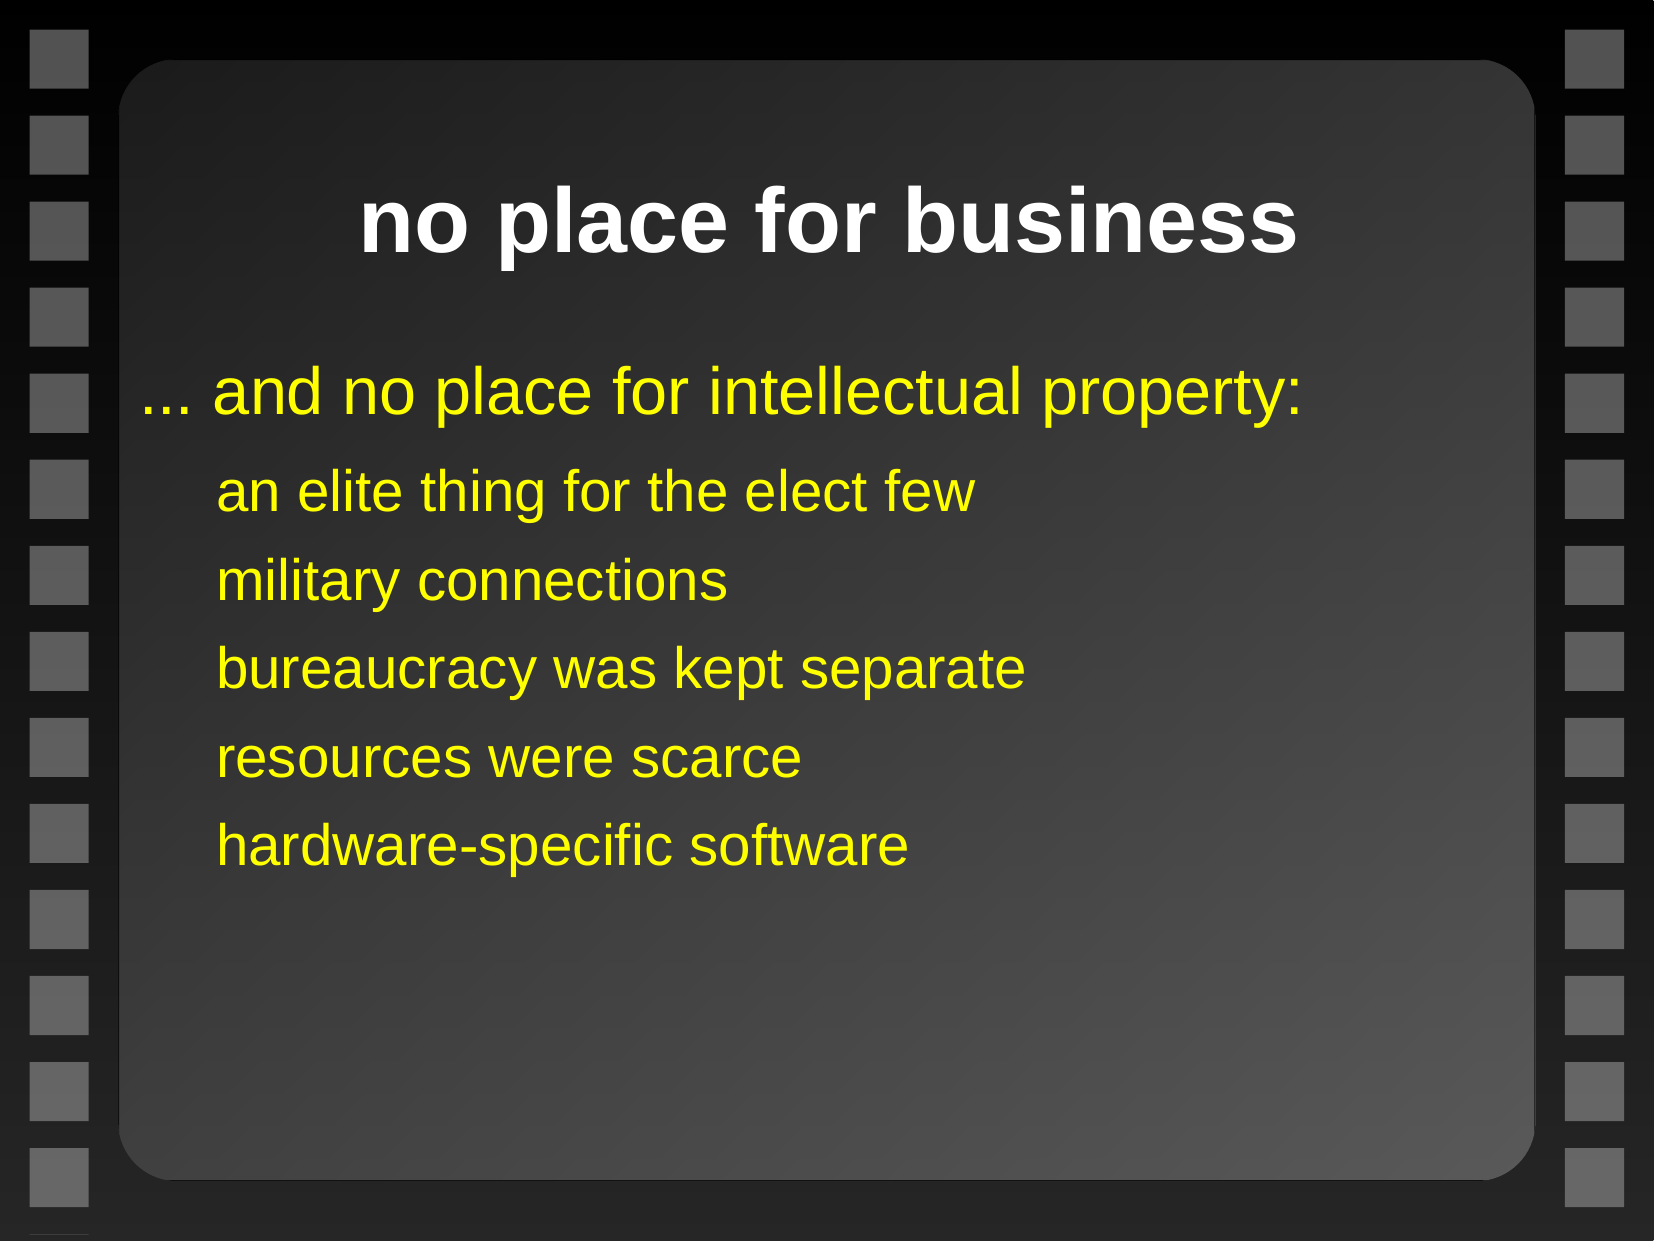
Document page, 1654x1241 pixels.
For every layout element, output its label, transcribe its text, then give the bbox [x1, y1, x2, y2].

title no place for business [123, 117, 1536, 325]
list ... and no place for intellectual property: an elite thing for the elect few military connections bureaucracy was kept separate resources were scarce hardware-specific software [121, 354, 1534, 1127]
